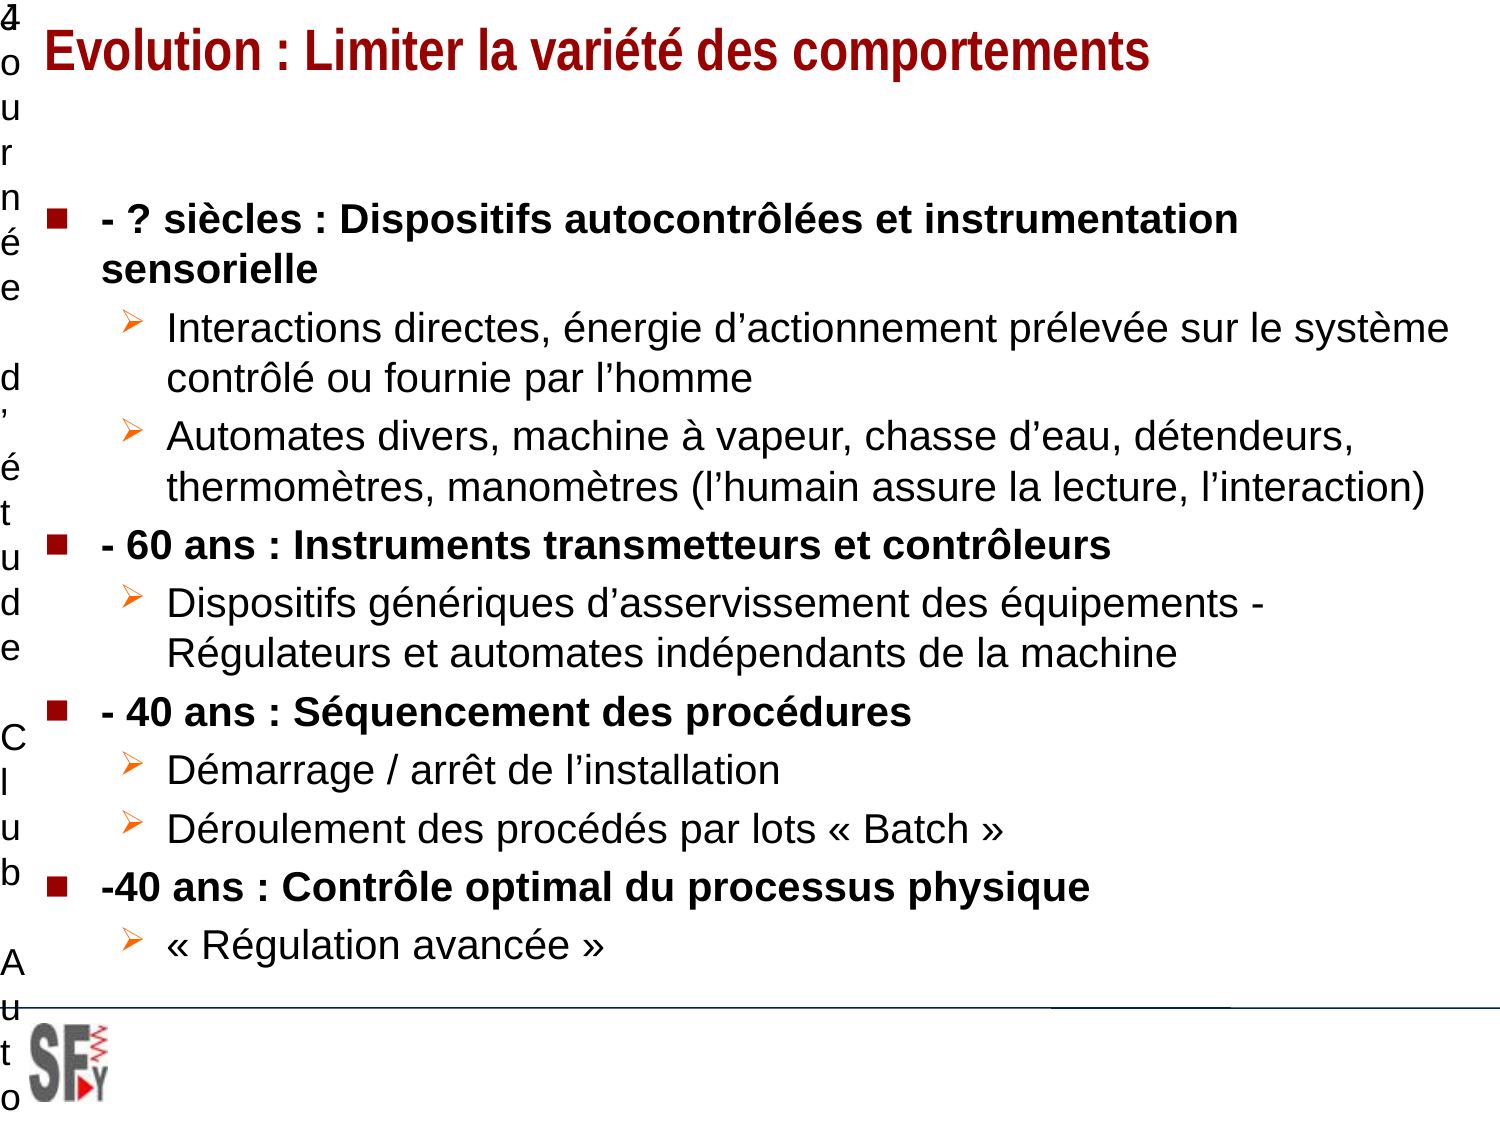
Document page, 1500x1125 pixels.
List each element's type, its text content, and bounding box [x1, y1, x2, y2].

title Evolution : Limiter la variété des comportements [29, 12, 1471, 138]
picture [29, 1023, 108, 1102]
list - ? siècles : Dispositifs autocontrôlées et instrumentation sensorielle Interactions directes, énergie d’actionnement prélevée sur le système contrôlé ou fournie par l’homme Automates divers, machine à vapeur, chasse d’eau, détendeurs, thermomètres, manomètres (l’humain assure la lecture, l’interaction) - 60 ans : Instruments transmetteurs et contrôleurs Dispositifs génériques d’asservissement des équipements - Régulateurs et automates indépendants de la machine - 40 ans : Séquencement des procédures Démarrage / arrêt de l’installation Déroulement des procédés par lots « Batch » -40 ans : Contrôle optimal du processus physique « Régulation avancée » [29, 184, 1471, 988]
